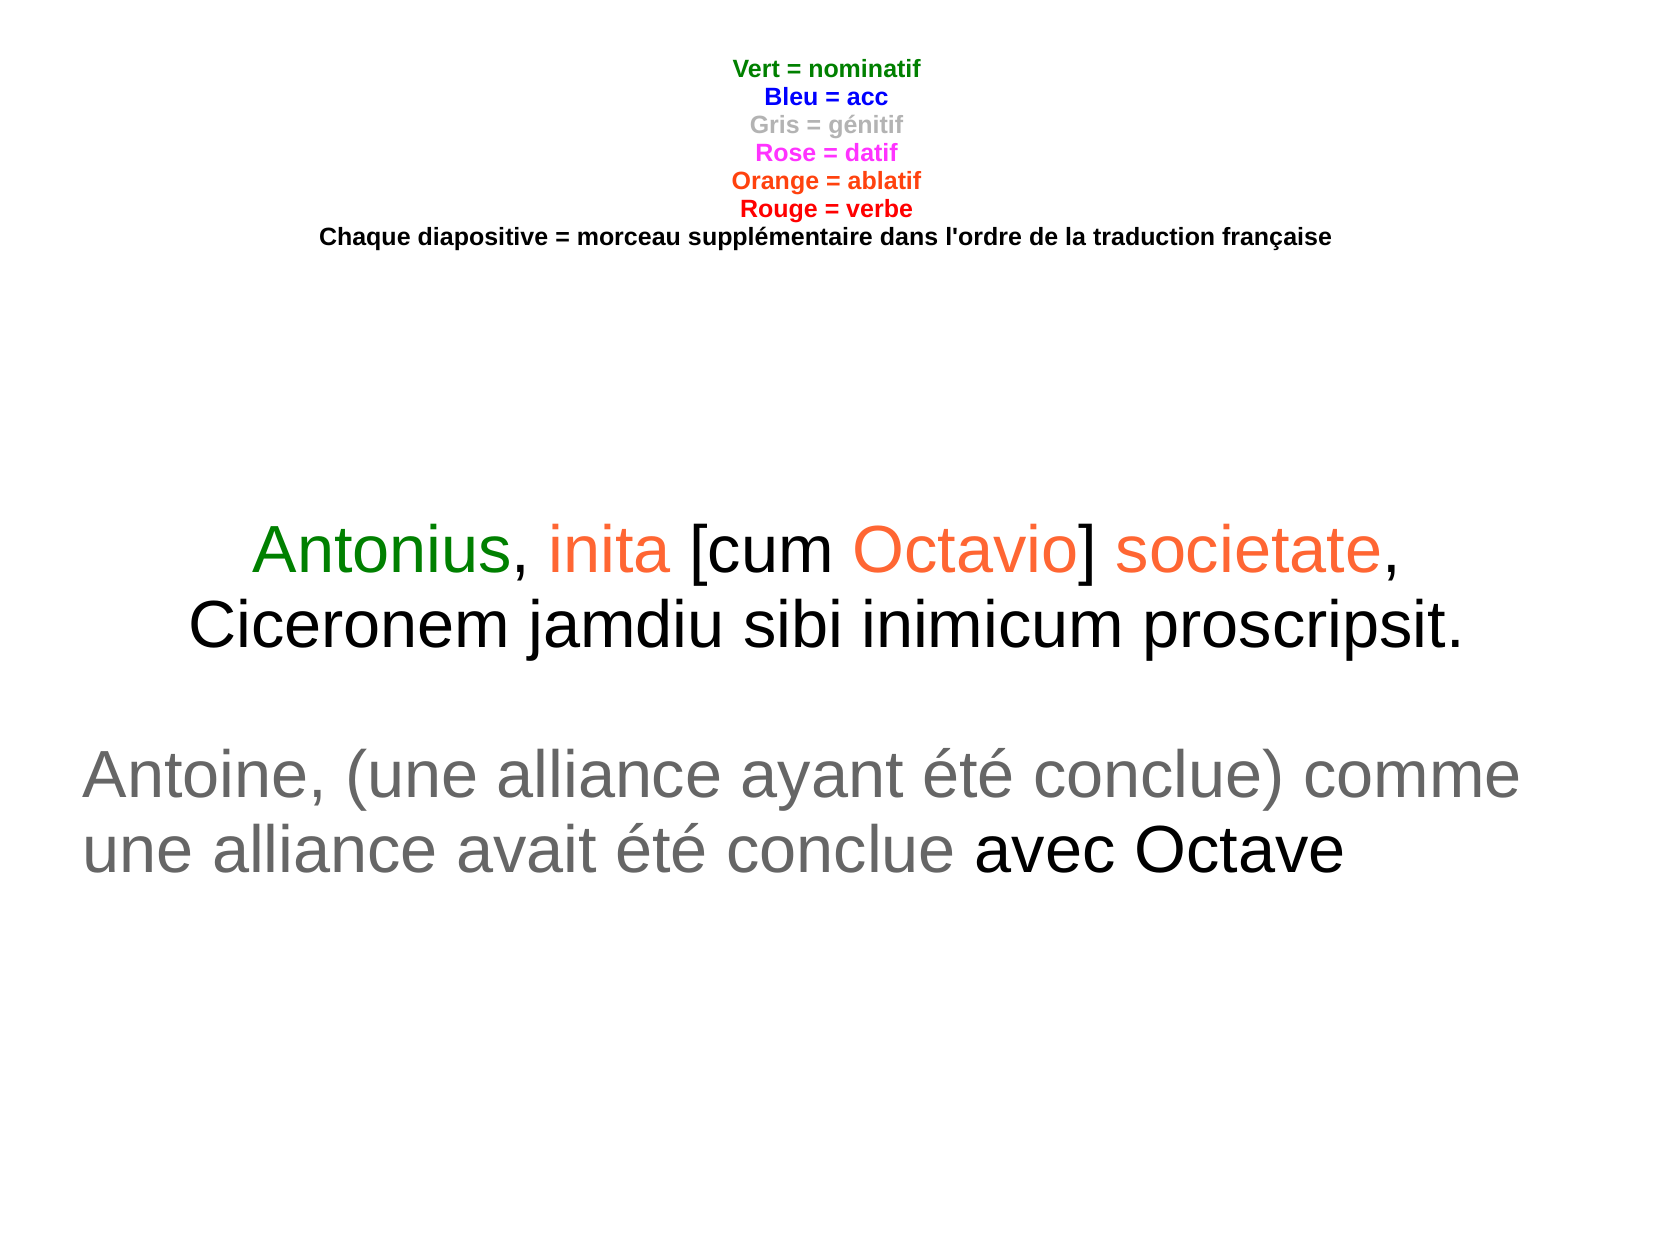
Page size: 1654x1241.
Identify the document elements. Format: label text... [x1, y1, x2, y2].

subtitle Antonius, inita [cum Octavio] societate, Ciceronem jamdiu sibi inimicum proscripsit. Antoine, (une alliance ayant été conclue) comme une alliance avait été conclue avec Octave [82, 290, 1571, 1109]
title Vert = nominatif Bleu = acc Gris = génitif Rose = datif Orange = ablatif Rouge = verbe Chaque diapositive = morceau supplémentaire dans l'ordre de la traduction française [82, 49, 1571, 257]
